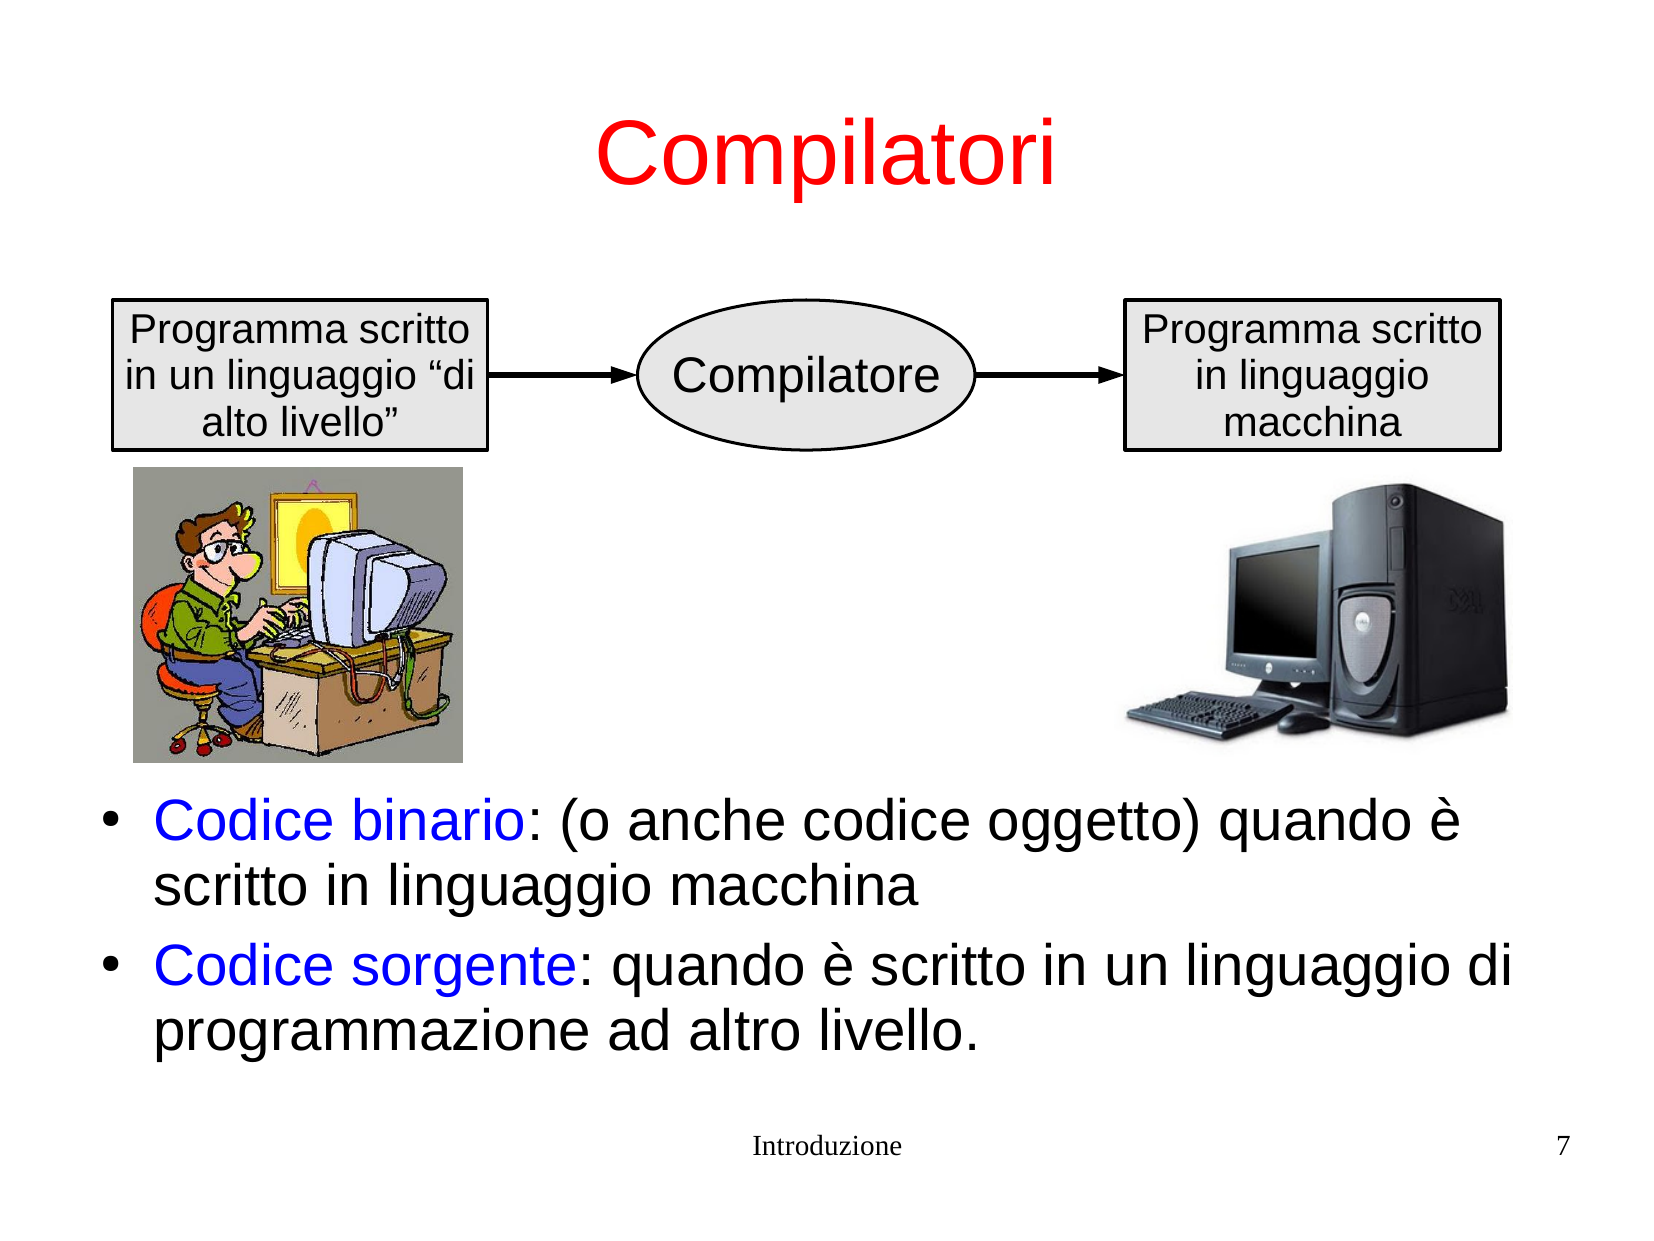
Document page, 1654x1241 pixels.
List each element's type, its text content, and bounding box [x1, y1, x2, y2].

title Compilatori [82, 49, 1571, 257]
text_box Programma scritto in un linguaggio “di alto livello” [112, 300, 488, 451]
picture [1114, 465, 1513, 757]
text_box Compilatore [637, 300, 975, 451]
picture [133, 467, 463, 764]
text_box Programma scritto in linguaggio macchina [1125, 300, 1501, 451]
list Codice binario: (o anche codice oggetto) quando è scritto in linguaggio macchina Codice sorgente: quando è scritto in un linguaggio di programmazione ad altro livello. [82, 787, 1571, 1063]
